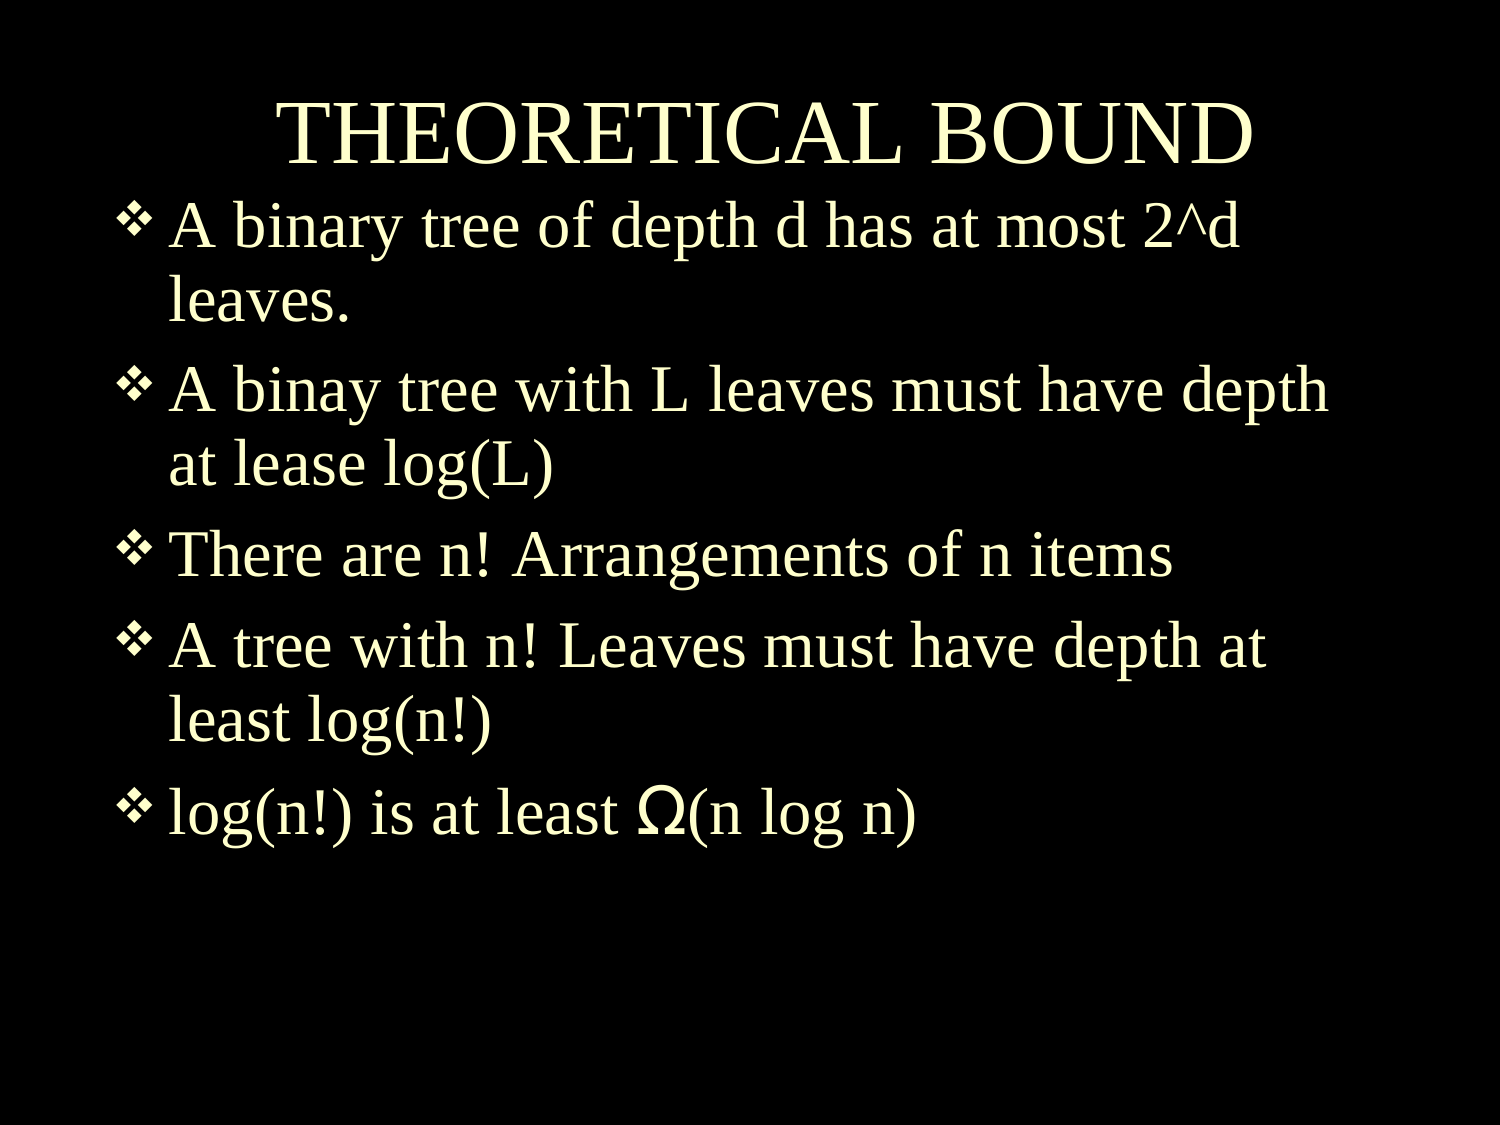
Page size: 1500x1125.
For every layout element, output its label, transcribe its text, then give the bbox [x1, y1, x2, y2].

list A binary tree of depth d has at most 2^d leaves. A binay tree with L leaves must have depth at lease log(L) There are n! Arrangements of n items A tree with n! Leaves must have depth at least log(n!) log(n!) is at least Ω(n log n) [112, 187, 1388, 1011]
title THEORETICAL BOUND [37, 37, 1496, 228]
